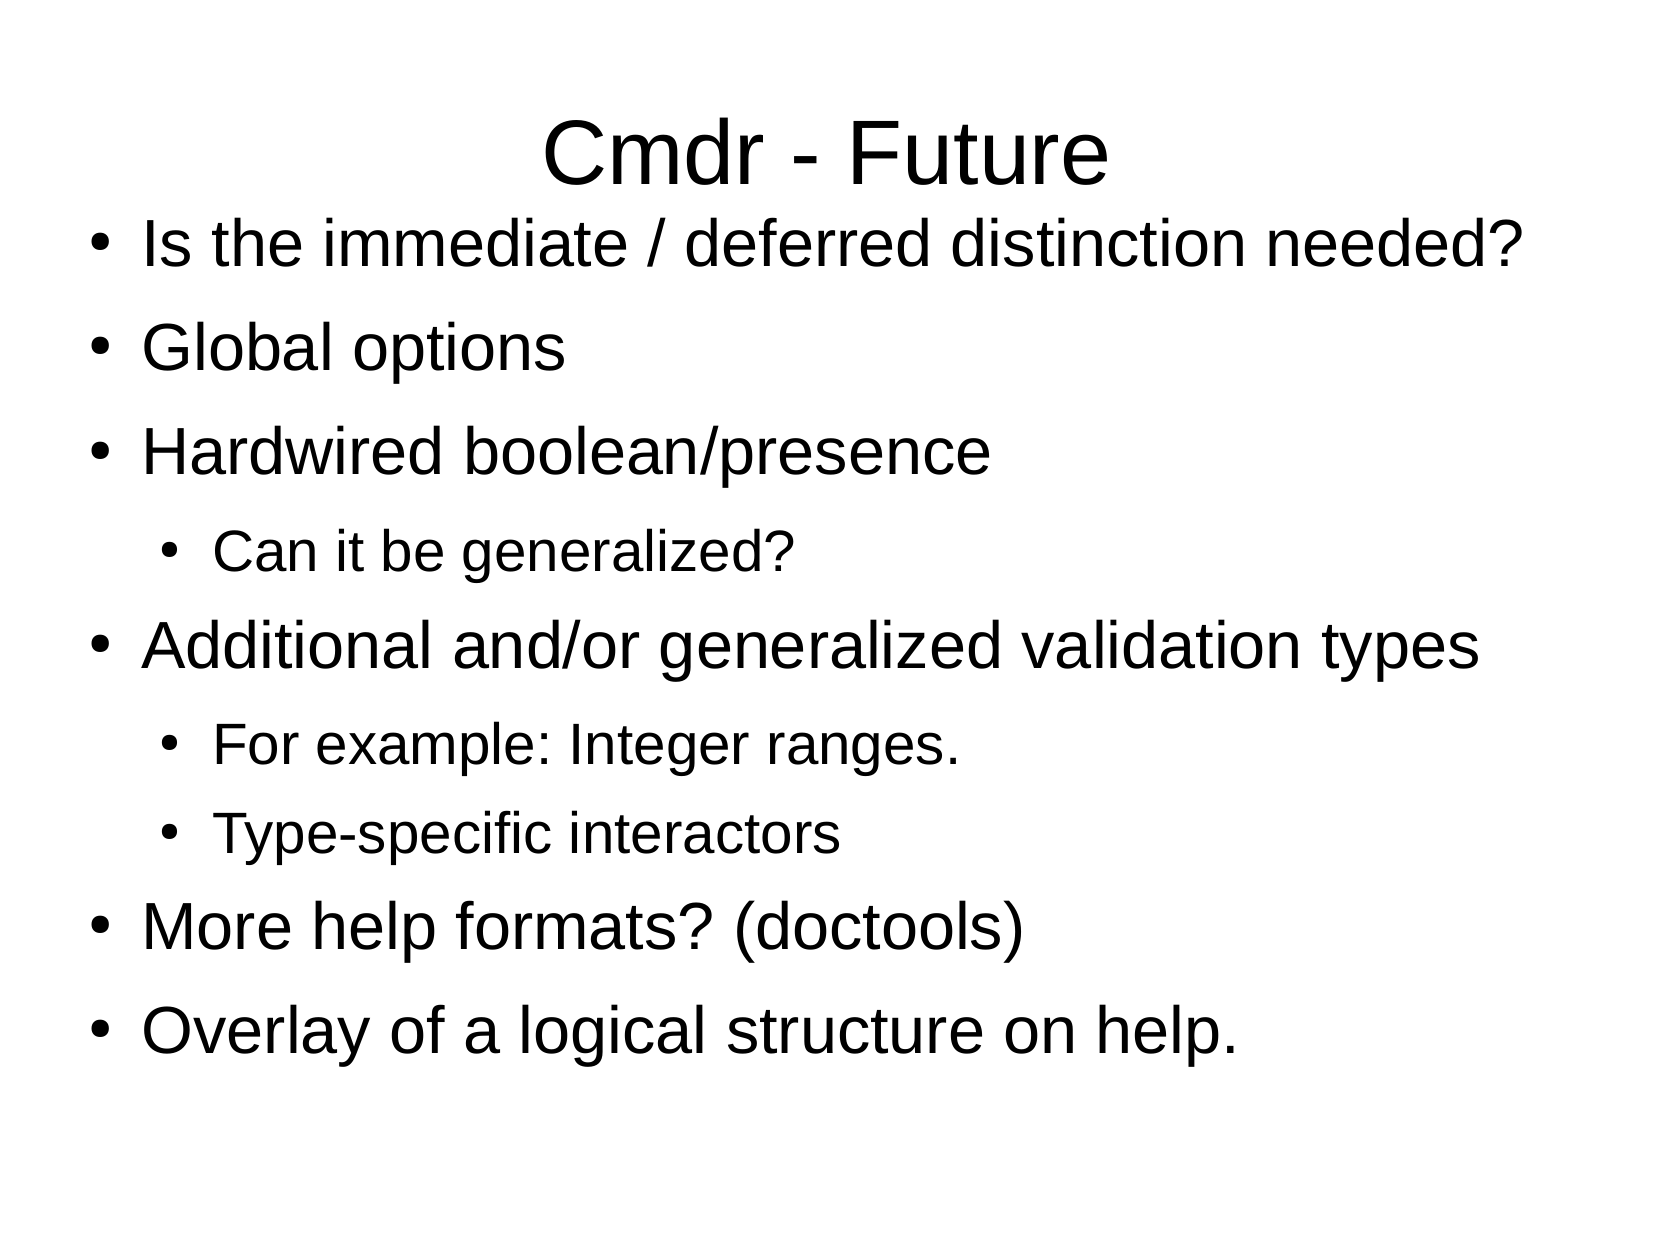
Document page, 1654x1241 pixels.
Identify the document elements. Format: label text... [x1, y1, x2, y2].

list Is the immediate / deferred distinction needed? Global options Hardwired boolean/presence Can it be generalized? Additional and/or generalized validation types For example: Integer ranges. Type-specific interactors More help formats? (doctools) Overlay of a logical structure on help. [70, 206, 1559, 1069]
title Cmdr - Future [82, 56, 1571, 250]
